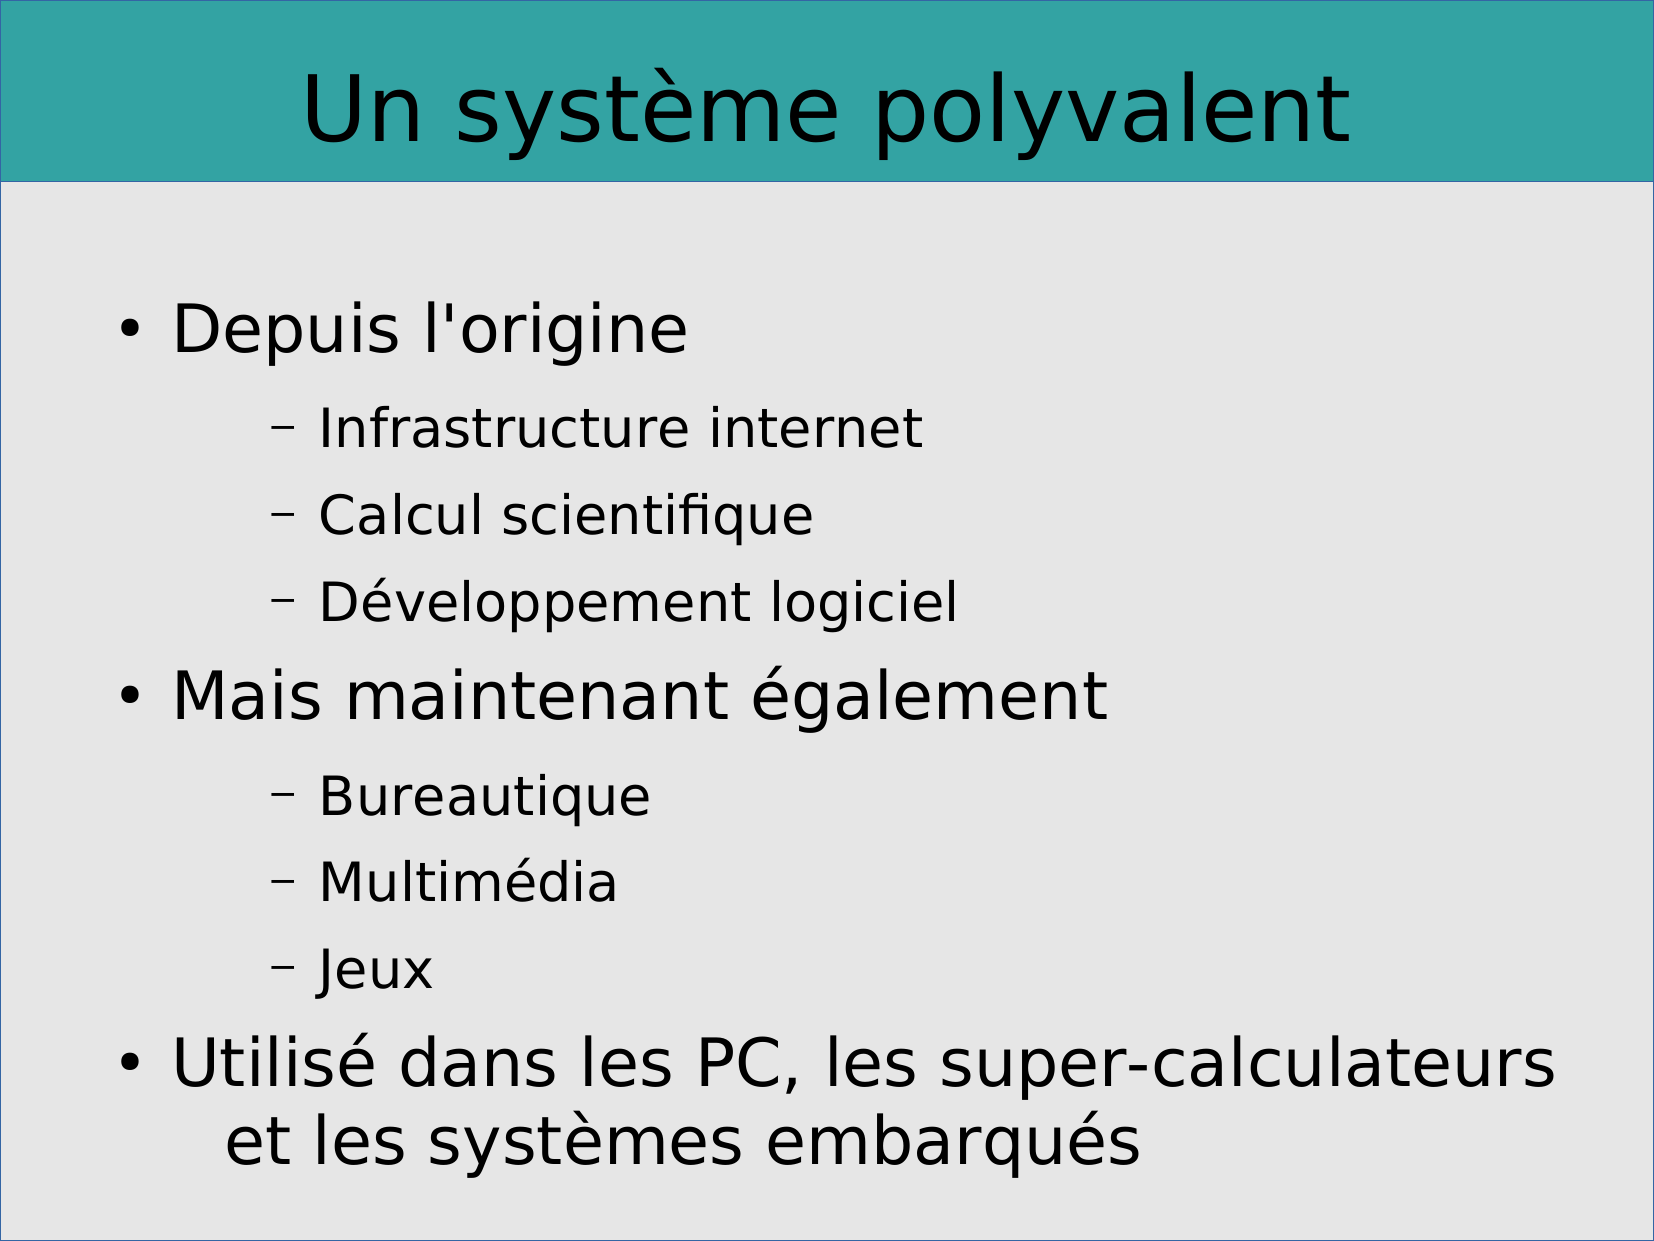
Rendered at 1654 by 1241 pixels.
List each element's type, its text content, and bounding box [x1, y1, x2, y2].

title Un système polyvalent [82, 49, 1571, 170]
list Depuis l'origine Infrastructure internet Calcul scientifique Développement logiciel Mais maintenant également Bureautique Multimédia Jeux Utilisé dans les PC, les super-calculateurs et les systèmes embarqués [82, 290, 1571, 1181]
